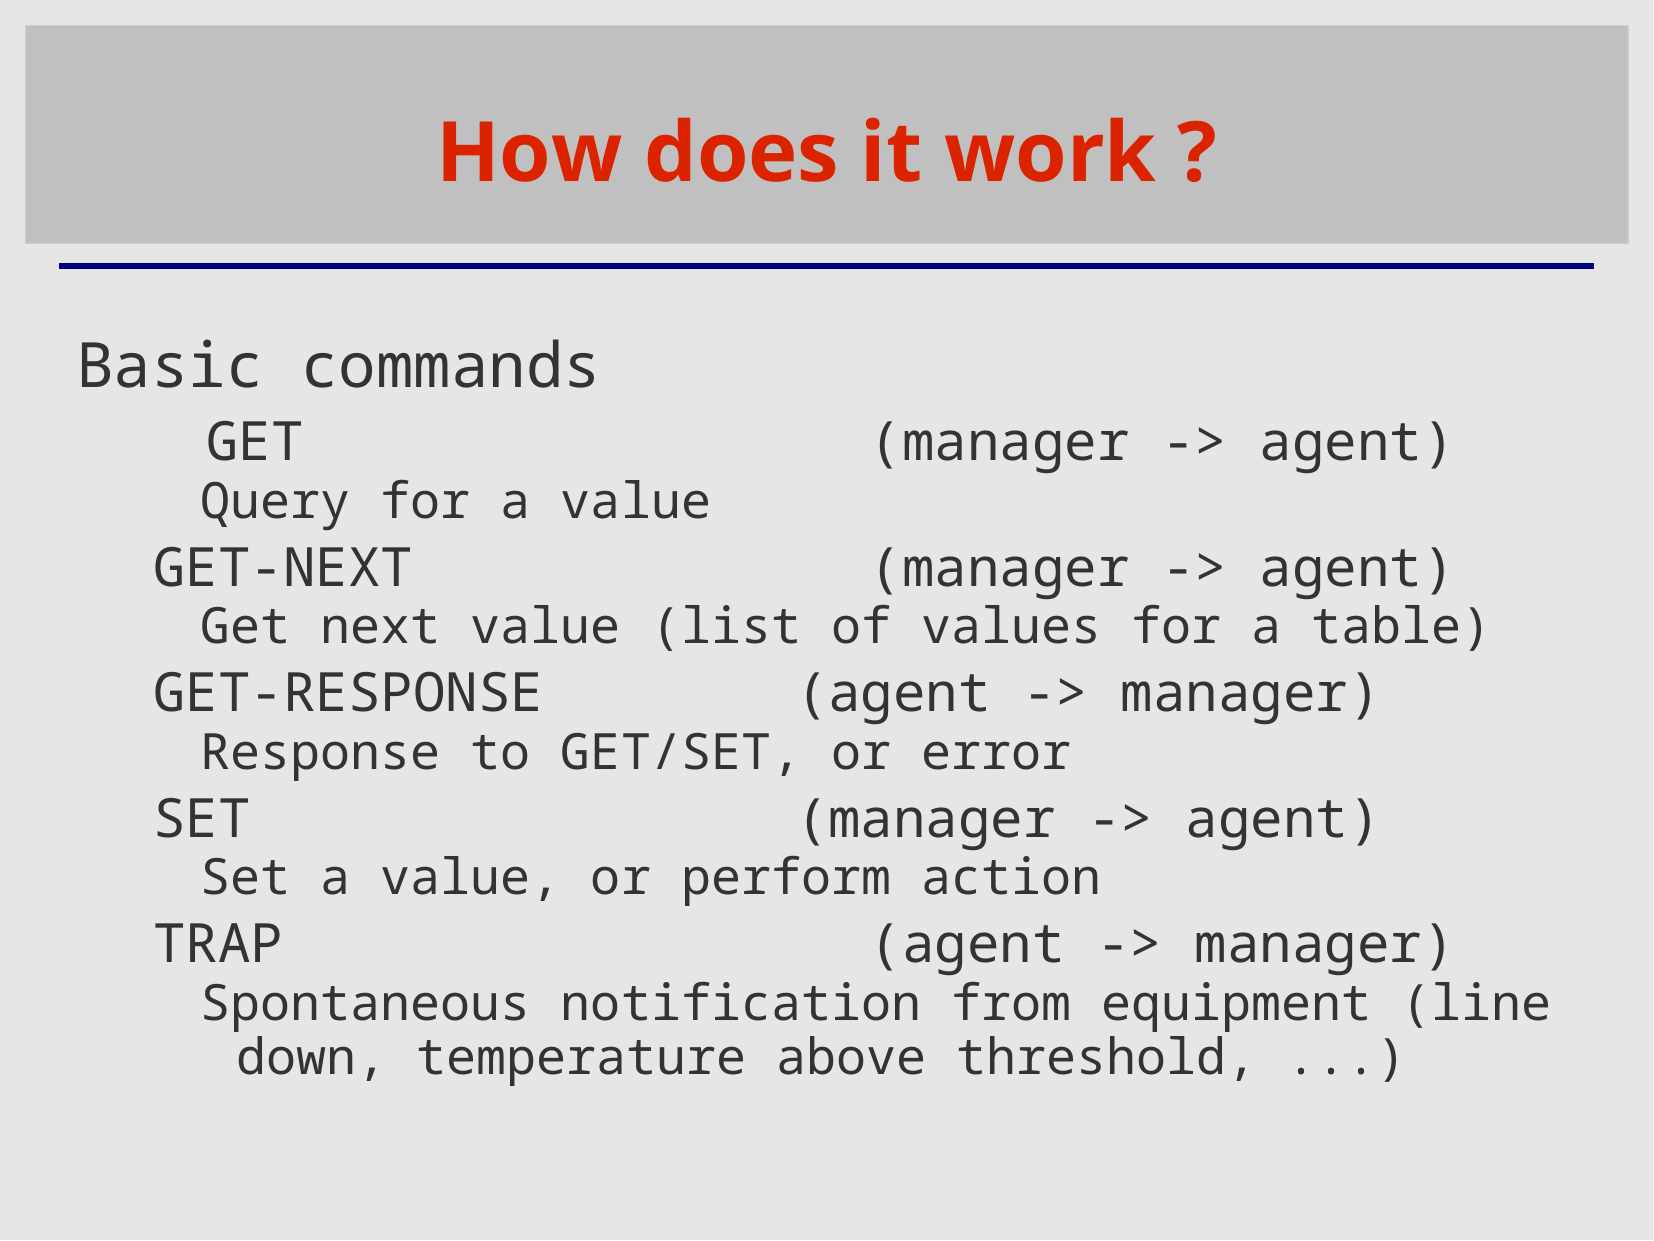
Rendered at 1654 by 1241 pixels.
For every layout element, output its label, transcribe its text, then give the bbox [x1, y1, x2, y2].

title How does it work ? [121, 53, 1534, 246]
list Basic commands GET (manager -> agent) Query for a value GET-NEXT (manager -> agent) Get next value (list of values for a table) GET-RESPONSE (agent -> manager) Response to GET/SET, or error SET (manager -> agent) Set a value, or perform action TRAP (agent -> manager) Spontaneous notification from equipment (line down, temperature above threshold, ...) [59, 322, 1594, 1117]
